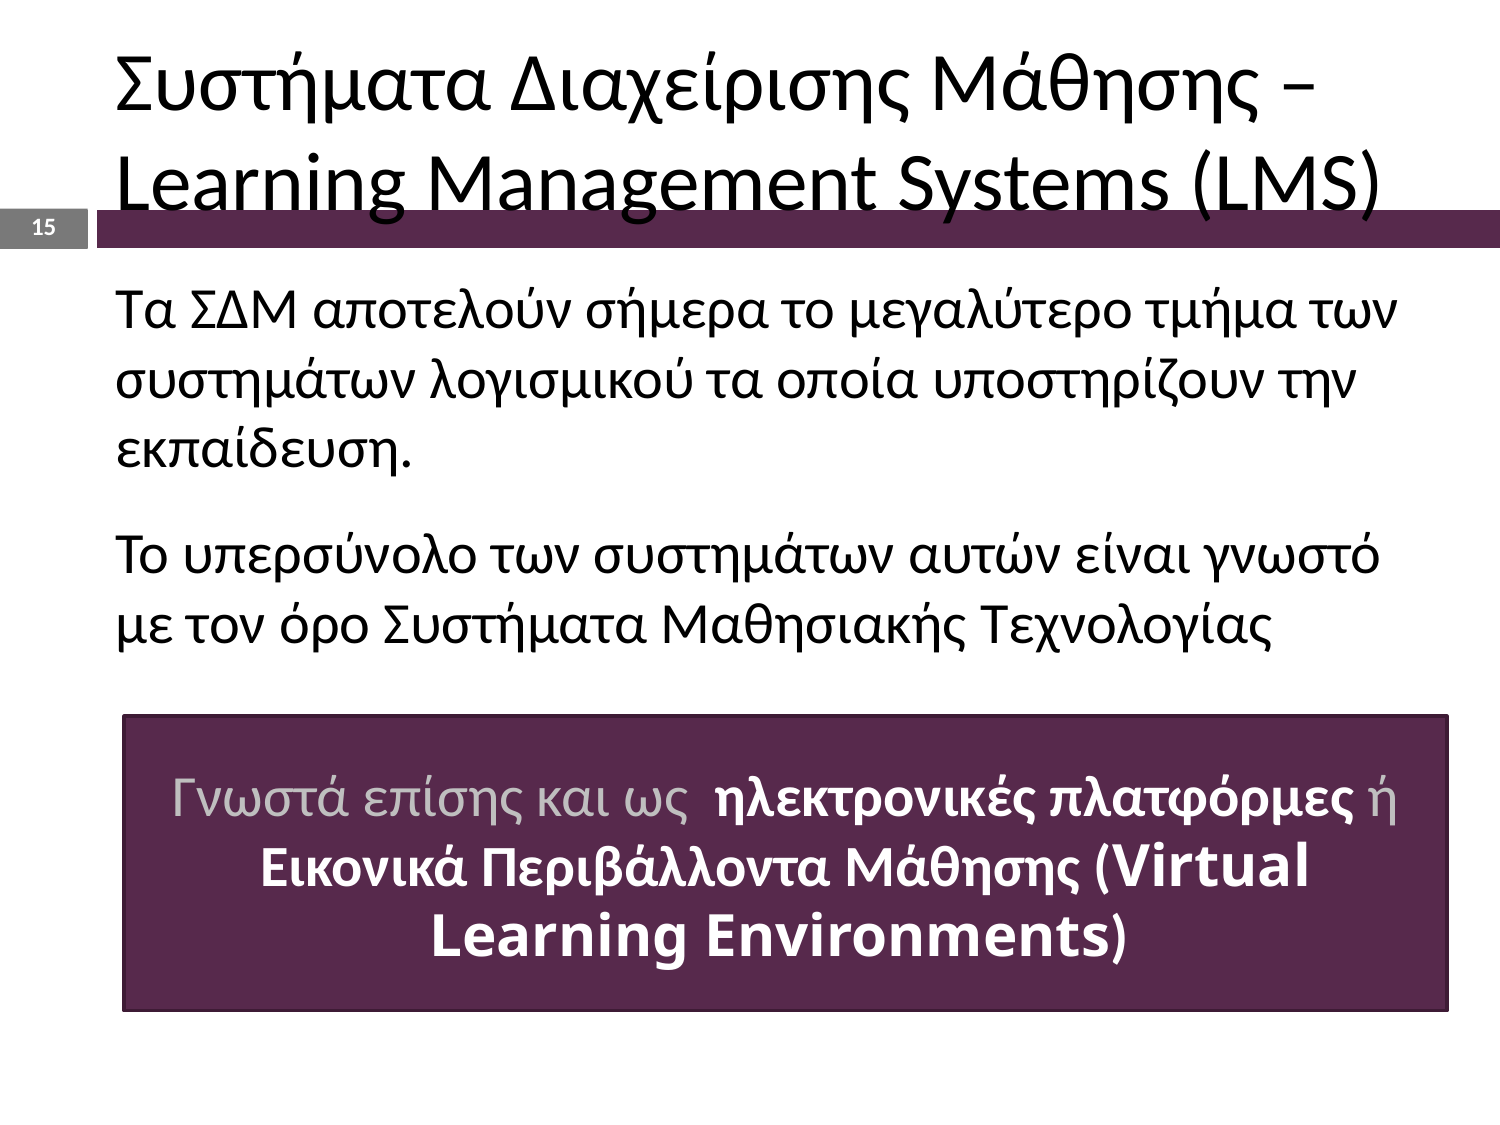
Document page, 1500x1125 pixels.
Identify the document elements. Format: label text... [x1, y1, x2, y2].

title Συστήματα Διαχείρισης Μάθησης – Learning Management Systems (LMS) [100, 19, 1438, 182]
list Τα ΣΔΜ αποτελούν σήμερα το μεγαλύτερο τμήμα των συστημάτων λογισμικού τα οποία υποστηρίζουν την εκπαίδευση. Το υπερσύνολο των συστημάτων αυτών είναι γνωστό με τον όρο Συστήματα Μαθησιακής Τεχνολογίας [100, 262, 1438, 693]
text_box Γνωστά επίσης και ως ηλεκτρονικές πλατφόρμες ή Εικονικά Περιβάλλοντα Μάθησης (Virtual Learning Environments) [124, 716, 1447, 1011]
text_box 15 [0, 208, 88, 249]
